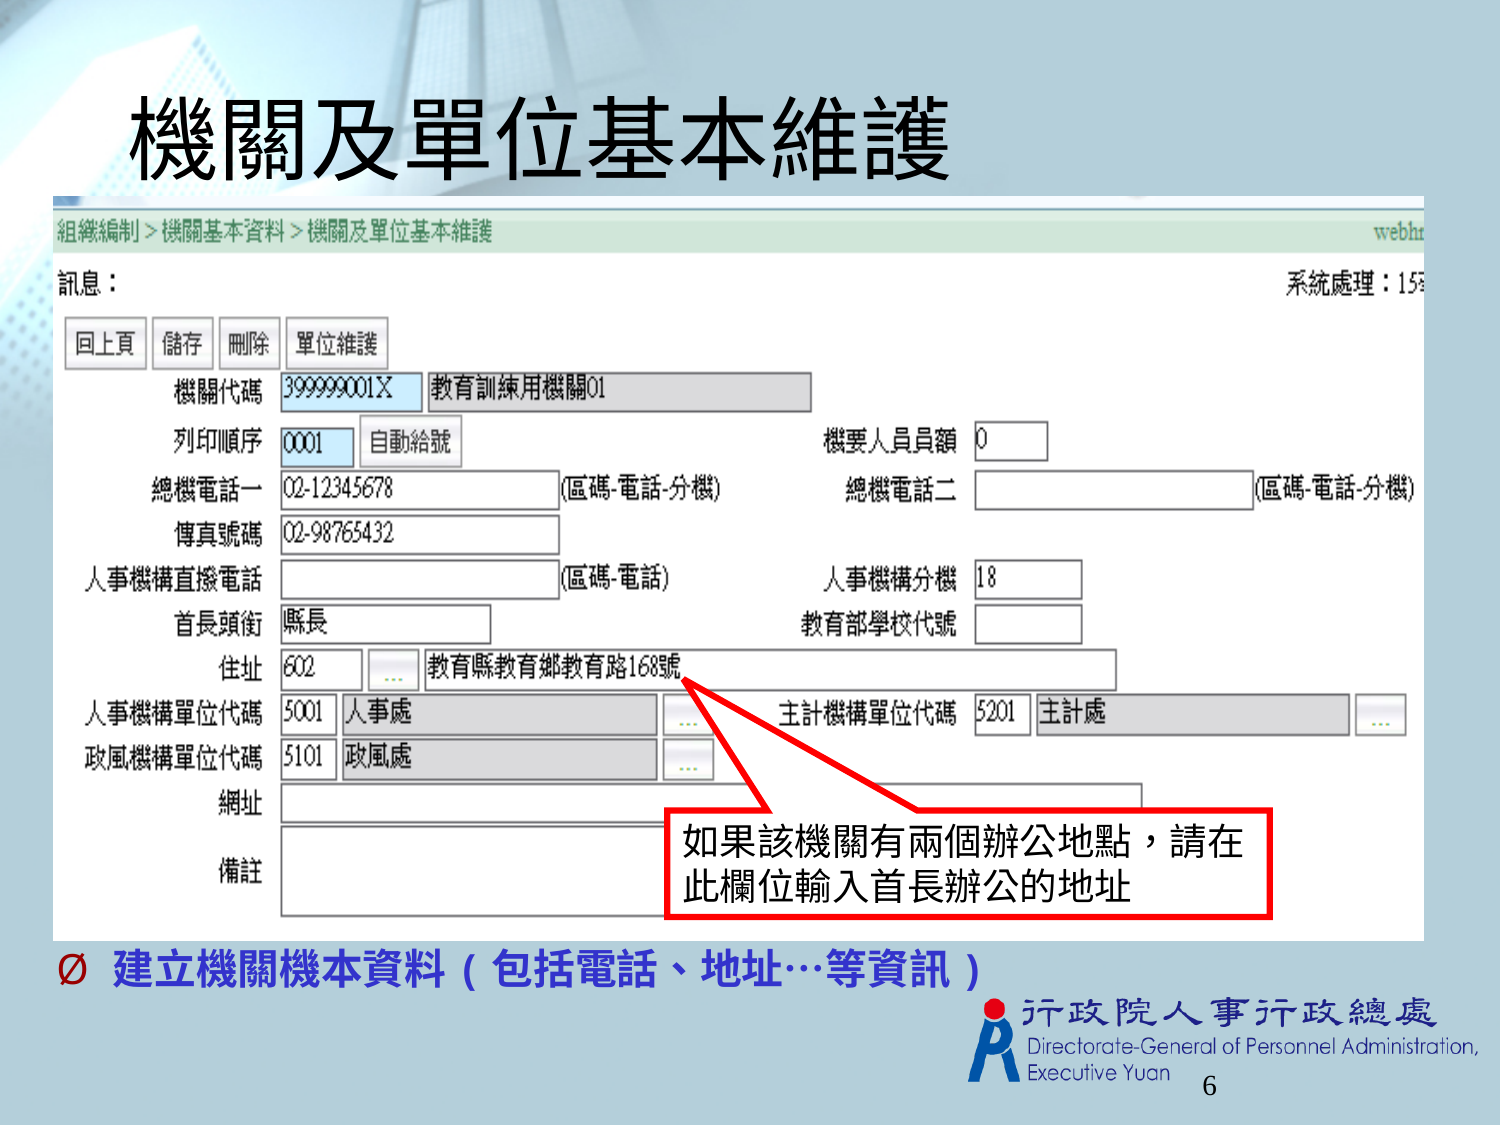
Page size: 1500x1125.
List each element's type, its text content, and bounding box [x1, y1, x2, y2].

picture [53, 196, 1424, 940]
text_box 如果該機關有兩個辦公地點，請在此欄位輸入首長辦公的地址 [667, 679, 1270, 917]
title 機關及單位基本維護 [112, 42, 1388, 231]
text_box [1187, 1058, 1500, 1124]
list 建立機關機本資料(包括電話、地址…等資訊) [41, 940, 1424, 1036]
